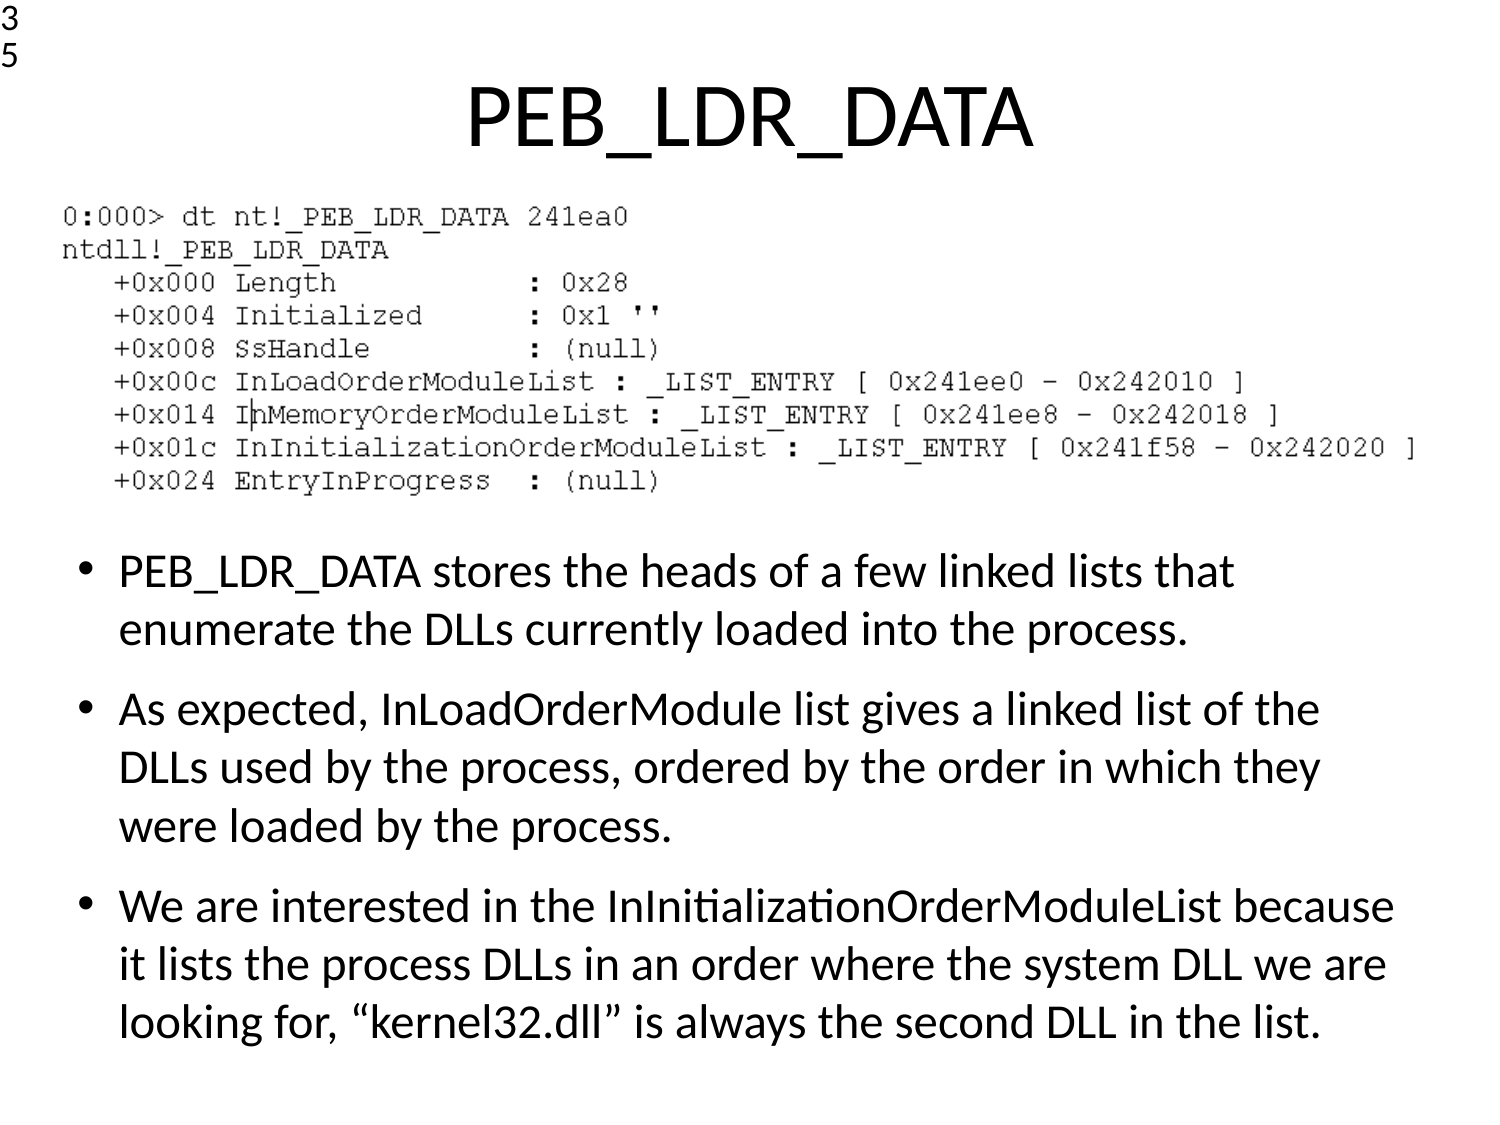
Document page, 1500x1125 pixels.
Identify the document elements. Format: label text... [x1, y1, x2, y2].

picture [62, 199, 1438, 532]
title PEB_LDR_DATA [75, 45, 1425, 175]
list PEB_LDR_DATA stores the heads of a few linked lists that enumerate the DLLs currently loaded into the process. As expected, InLoadOrderModule list gives a linked list of the DLLs used by the process, ordered by the order in which they were loaded by the process. We are interested in the InInitializationOrderModuleList because it lists the process DLLs in an order where the system DLL we are looking for, “kernel32.dll” is always the second DLL in the list. [62, 532, 1425, 1075]
